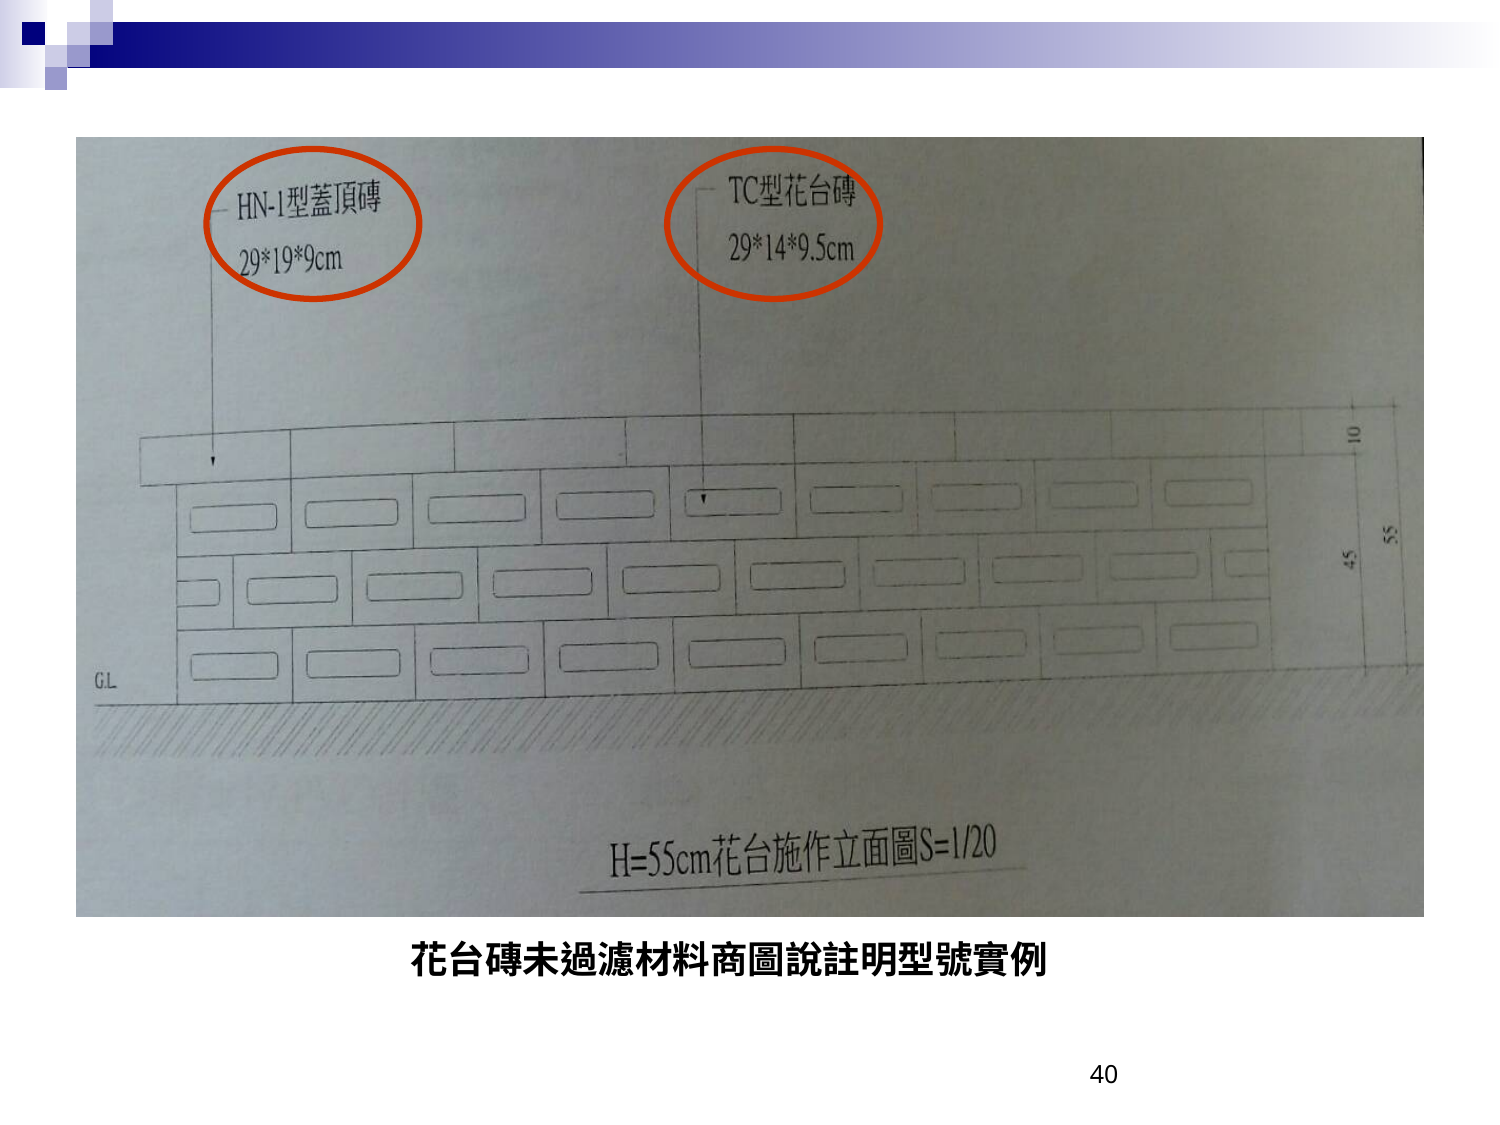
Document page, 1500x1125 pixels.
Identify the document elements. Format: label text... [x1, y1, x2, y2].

text_box 花台磚未過濾材料商圖說註明型號實例 [395, 929, 1075, 989]
text_box [1074, 1025, 1426, 1101]
picture [76, 137, 1424, 917]
